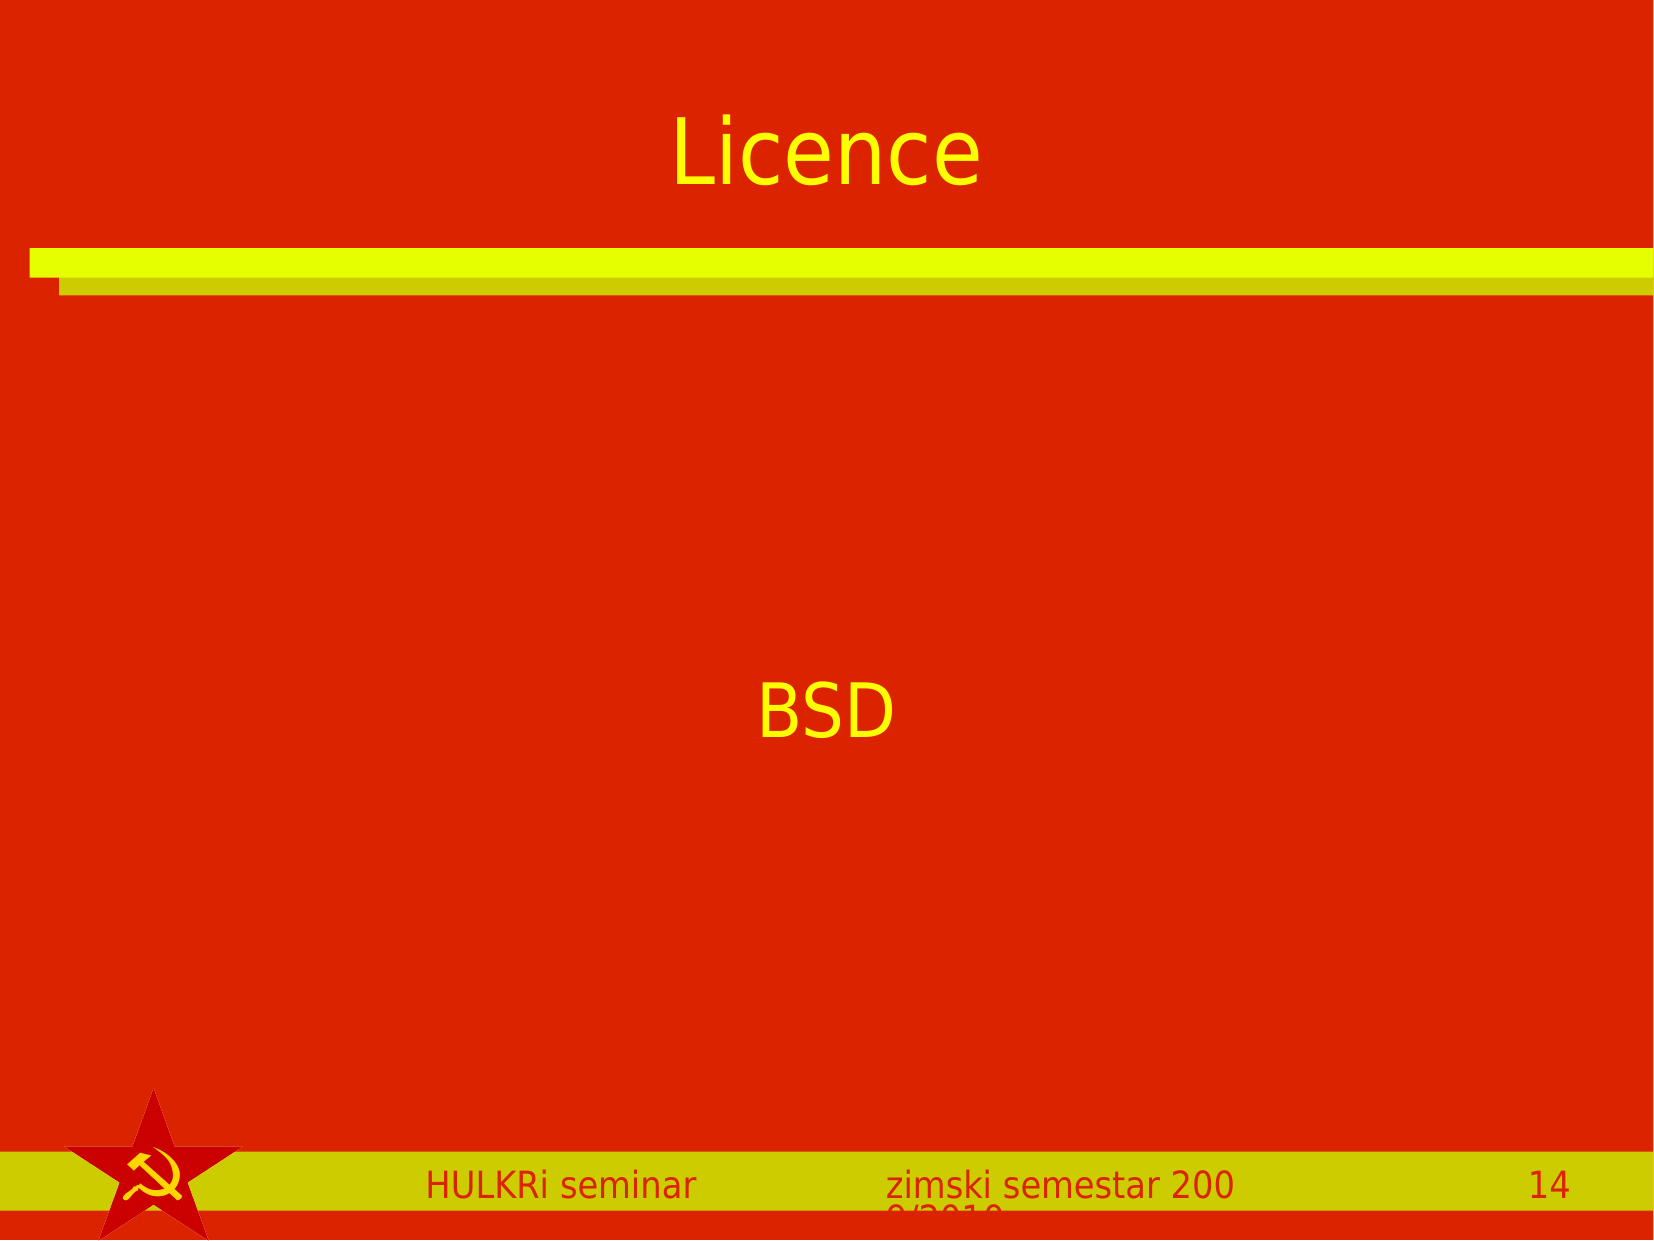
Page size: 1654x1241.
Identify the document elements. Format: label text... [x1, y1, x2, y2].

subtitle BSD [82, 309, 1571, 1114]
title Licence [82, 56, 1571, 250]
picture [64, 1088, 243, 1241]
